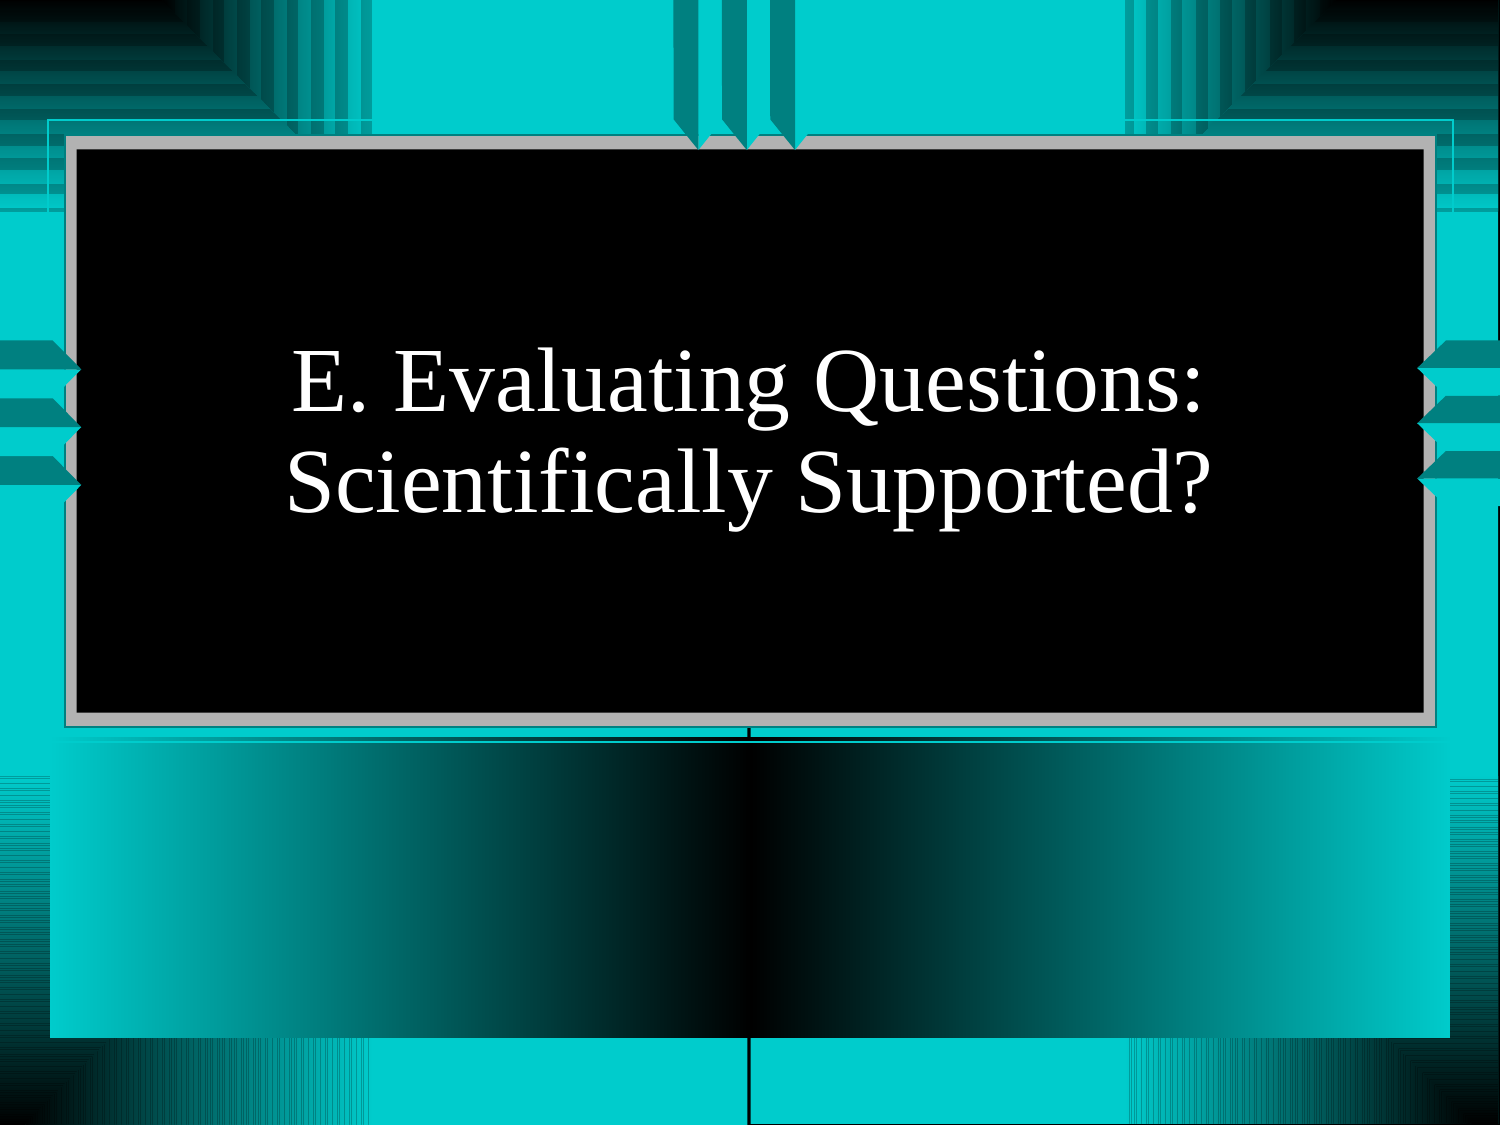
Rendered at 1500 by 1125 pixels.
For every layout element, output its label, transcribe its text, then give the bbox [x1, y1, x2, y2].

title E. Evaluating Questions: Scientifically Supported? [112, 322, 1388, 541]
